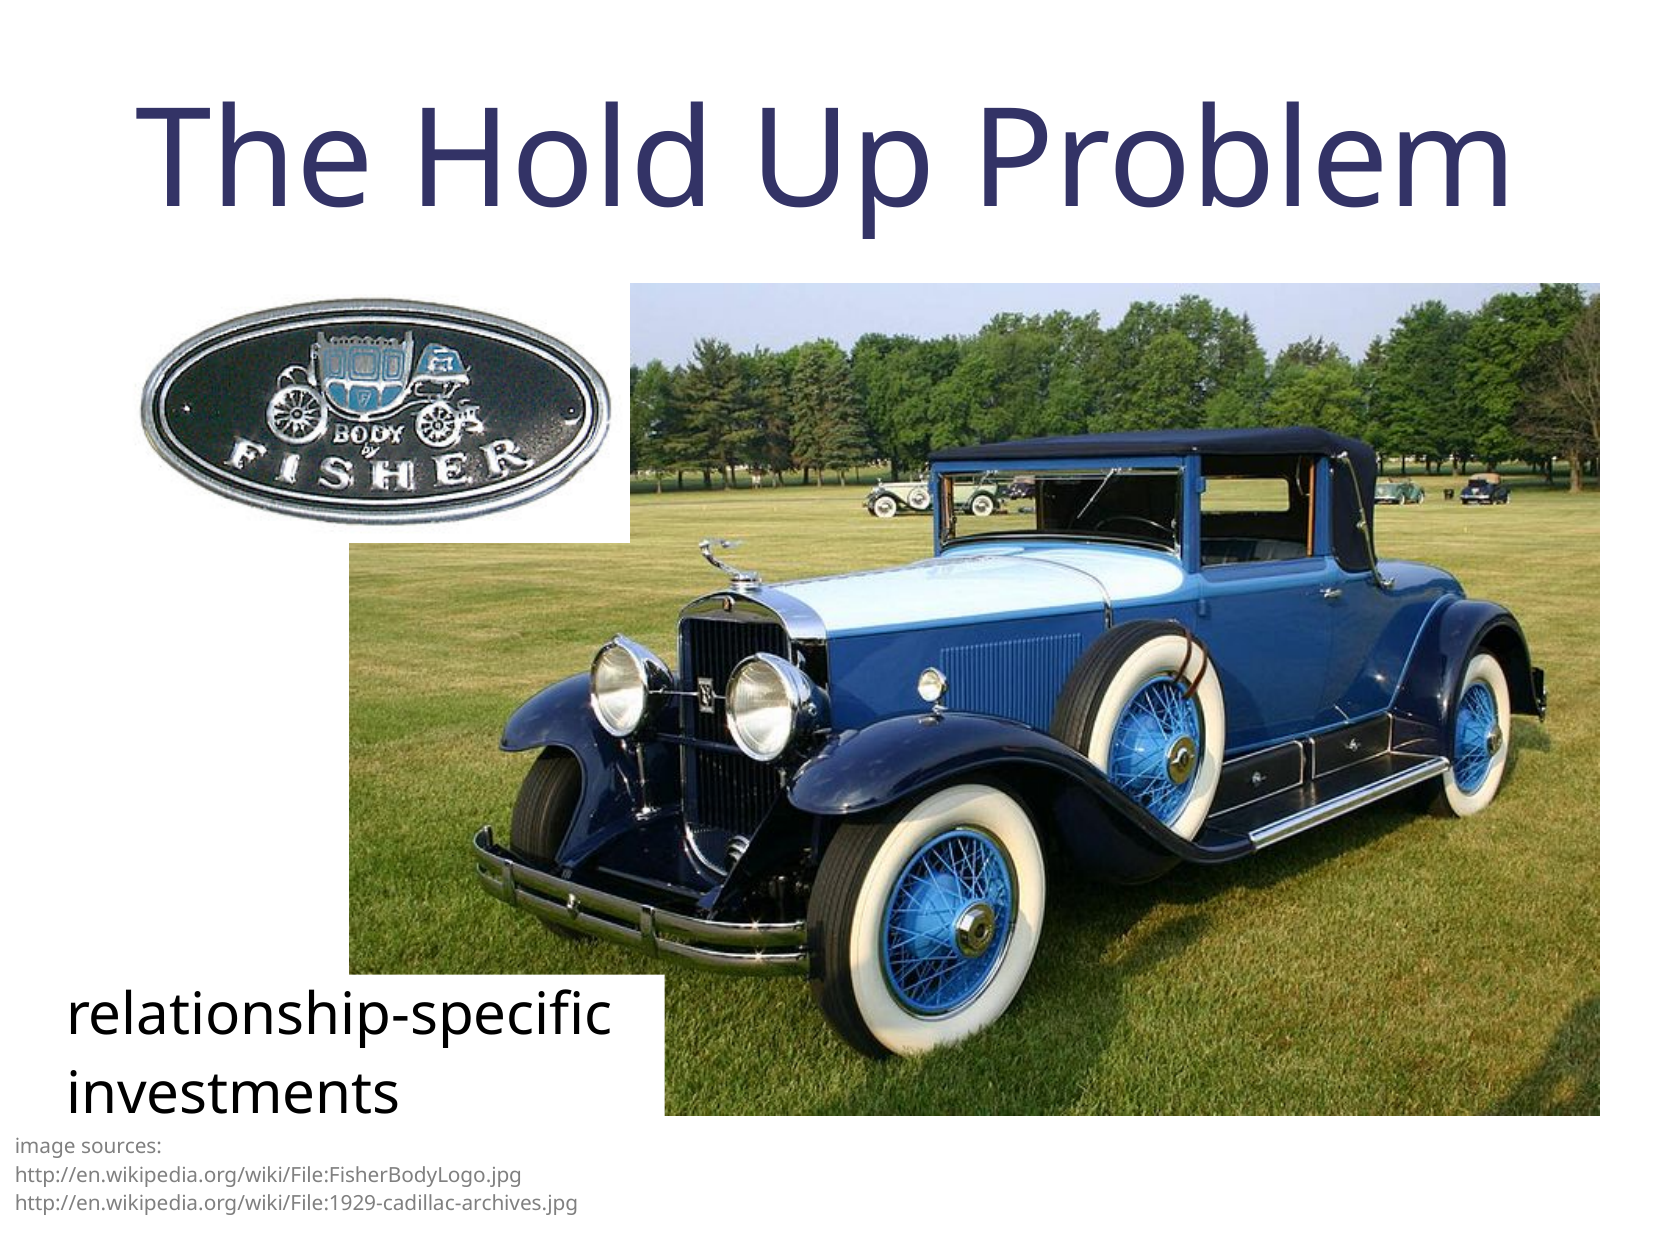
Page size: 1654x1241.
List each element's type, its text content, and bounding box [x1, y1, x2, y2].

picture [121, 282, 1600, 1116]
text_box relationship-specific investments [51, 974, 665, 1129]
text_box image sources: http://en.wikipedia.org/wiki/File:FisherBodyLogo.jpg http://en.wikipedia.org/wiki/File:1929-cadillac-archives.jpg [0, 1124, 1134, 1241]
title The Hold Up Problem [82, 56, 1571, 250]
